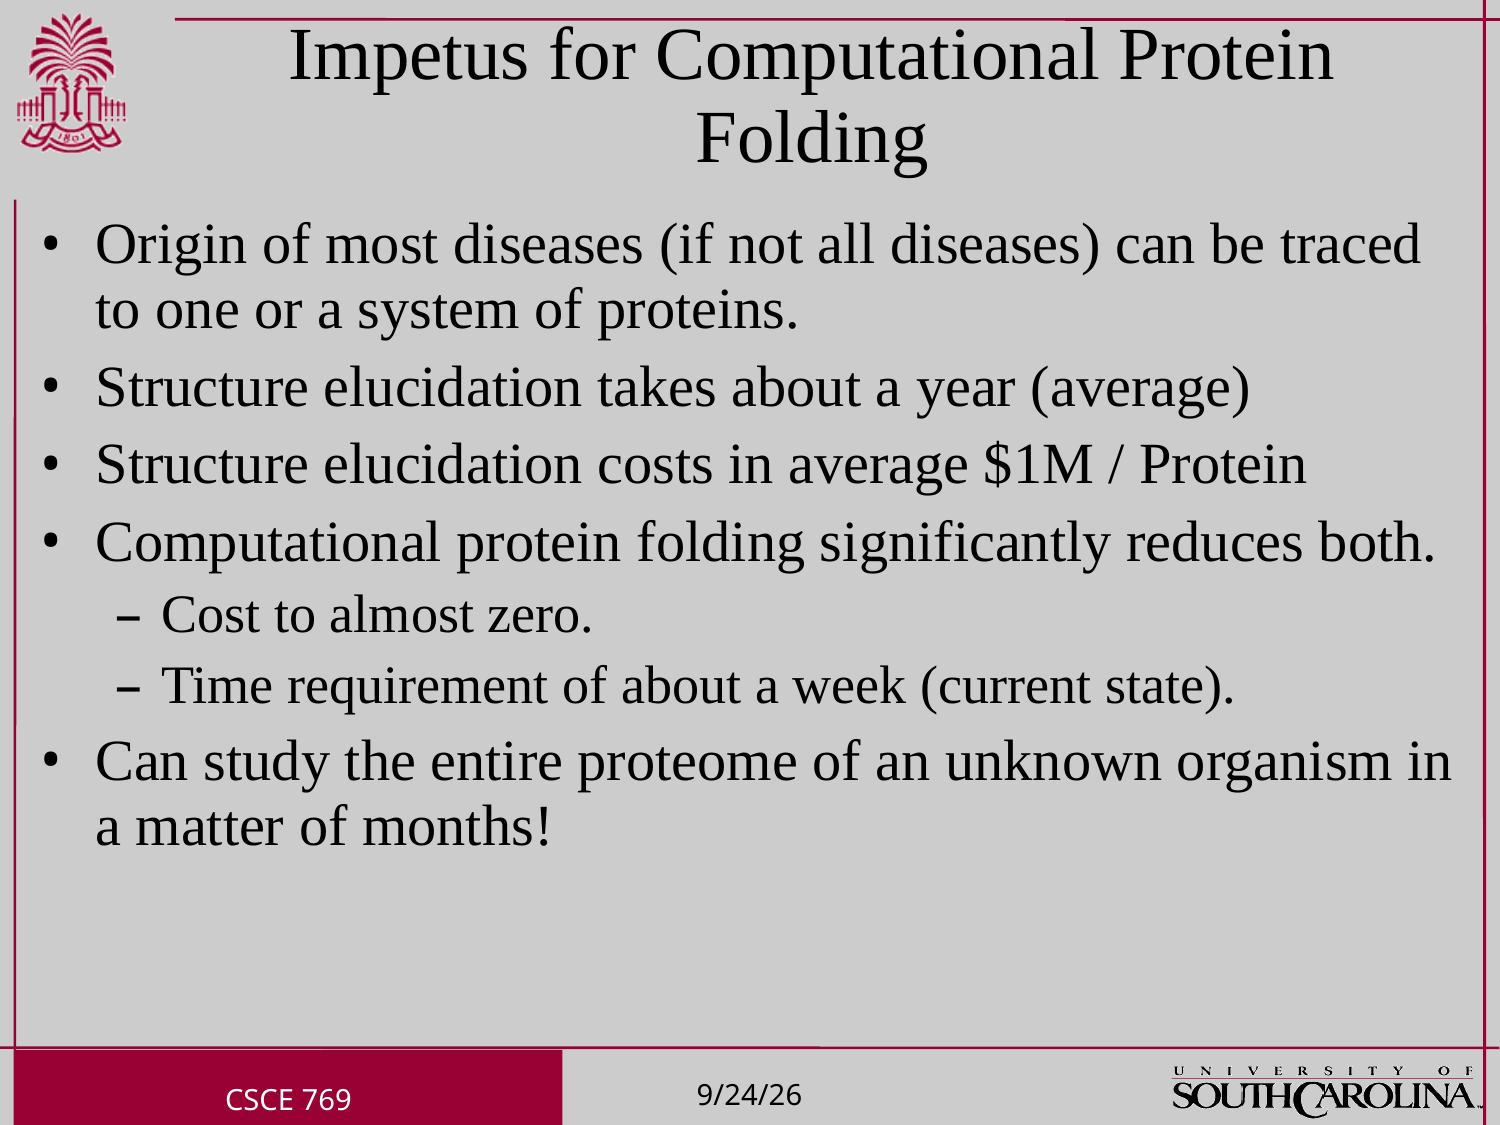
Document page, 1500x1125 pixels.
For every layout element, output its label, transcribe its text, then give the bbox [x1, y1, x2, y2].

picture [1162, 1050, 1483, 1125]
title Impetus for Computational Protein Folding [174, 0, 1450, 188]
picture [12, 12, 131, 155]
list Origin of most diseases (if not all diseases) can be traced to one or a system of proteins. Structure elucidation takes about a year (average)‏ Structure elucidation costs in average $1M / Protein Computational protein folding significantly reduces both. Cost to almost zero. Time requirement of about a week (current state). Can study the entire proteome of an unknown organism in a matter of months! [24, 200, 1476, 1028]
